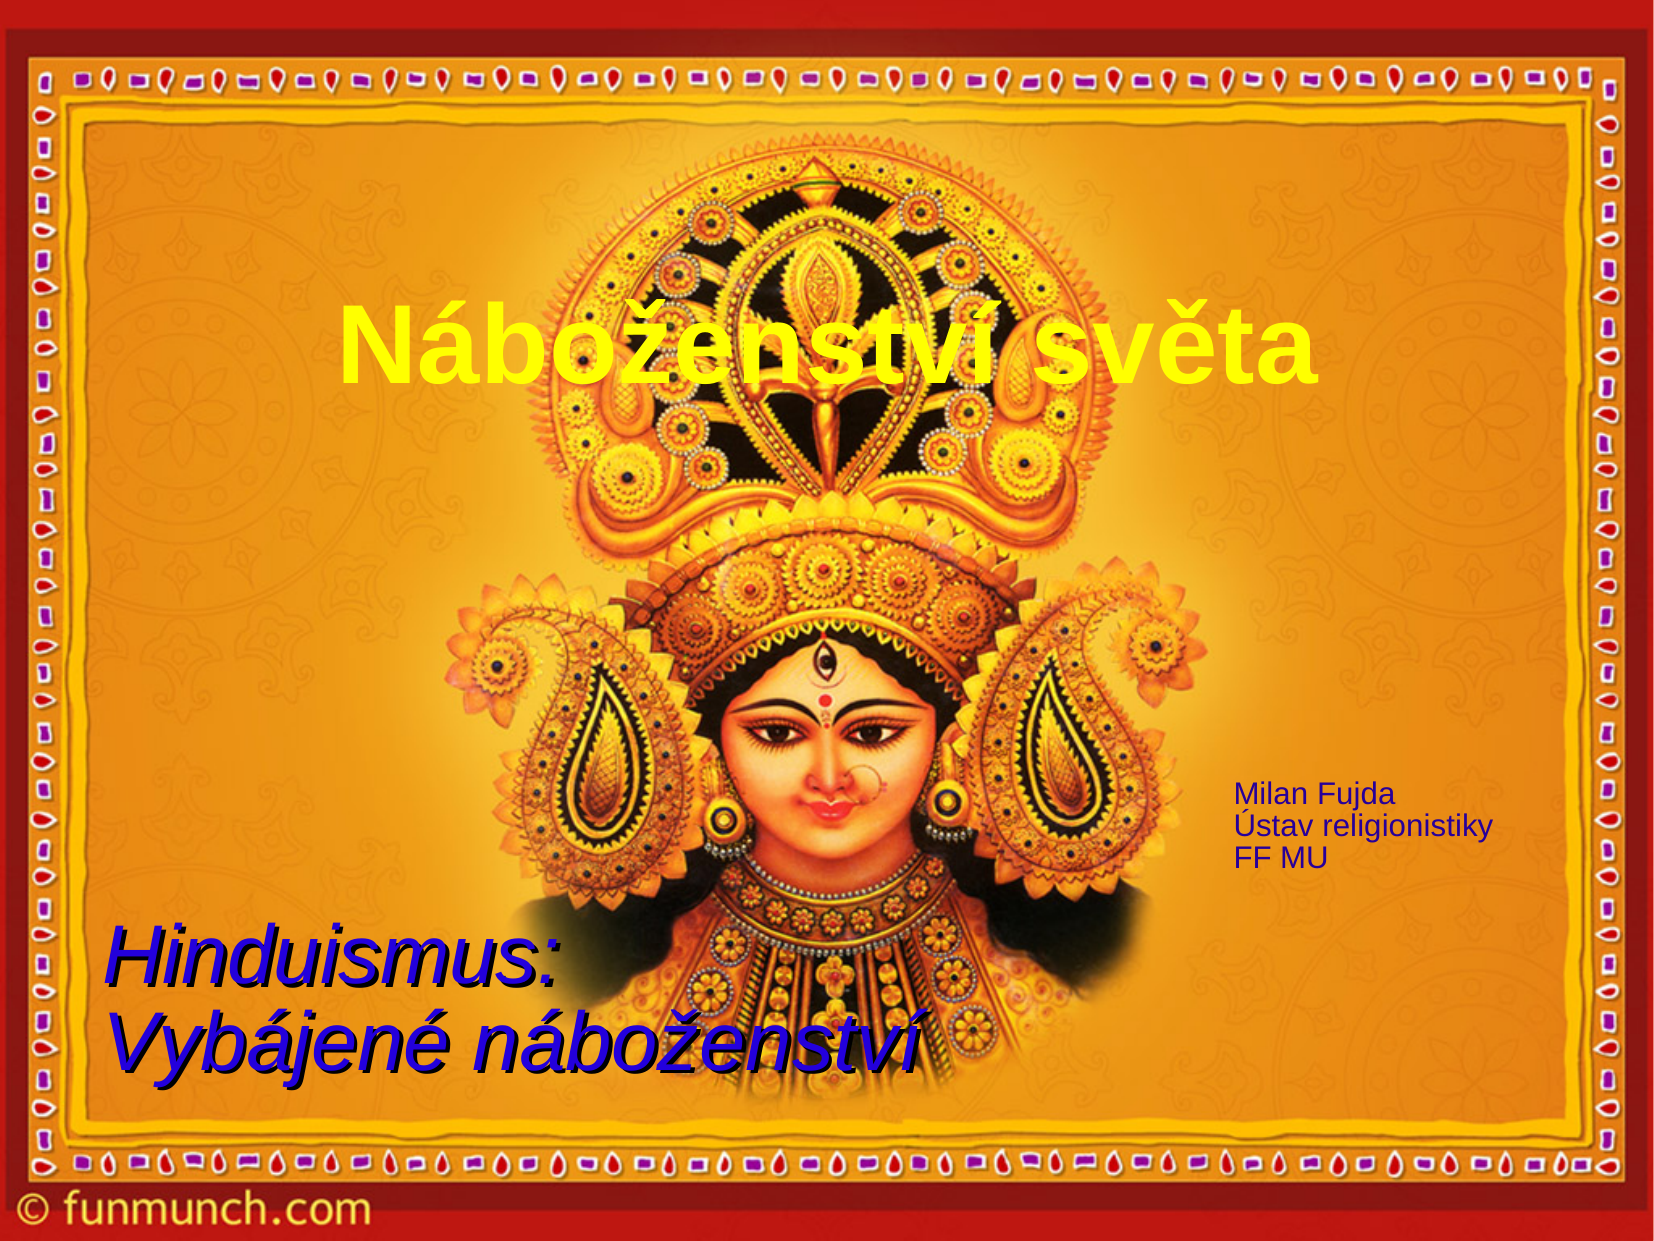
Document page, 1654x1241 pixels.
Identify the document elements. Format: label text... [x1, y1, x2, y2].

picture [0, 0, 1654, 1241]
title Náboženství světa [121, 244, 1534, 453]
text_box Hinduismus: Vybájené náboženství [29, 914, 1625, 1088]
text_box Milan Fujda Ústav religionistiky FF MU [1233, 778, 1565, 876]
